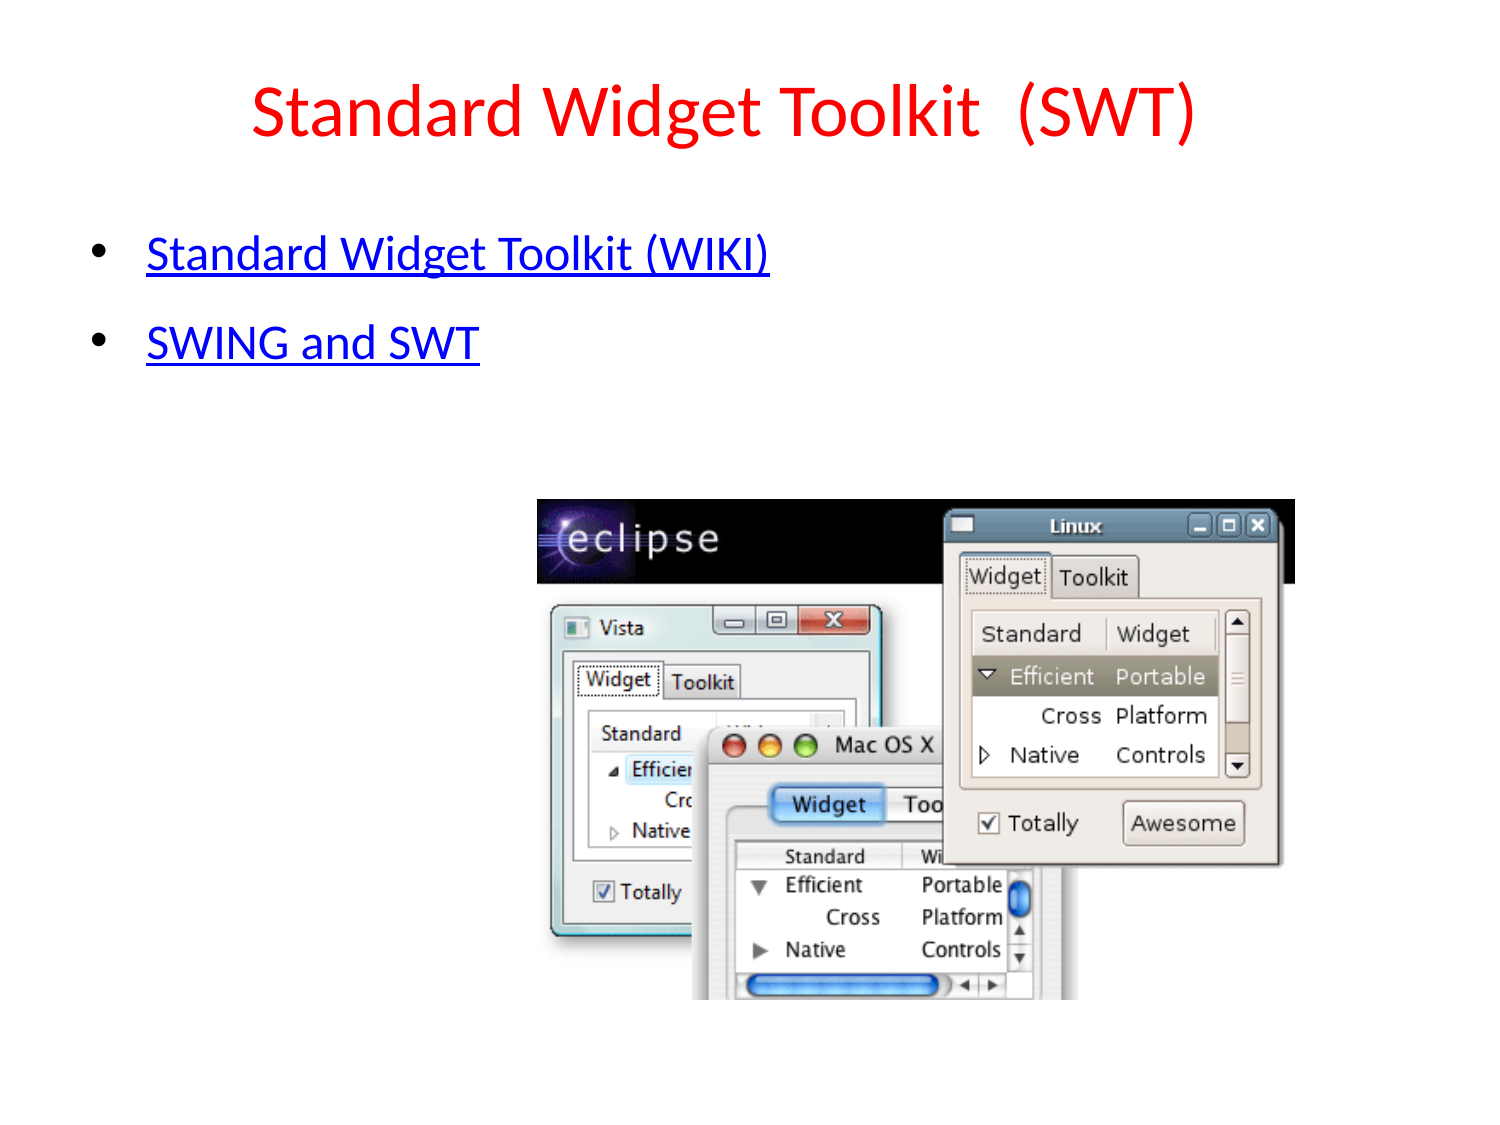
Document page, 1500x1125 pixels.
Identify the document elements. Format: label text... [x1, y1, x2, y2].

list Standard Widget Toolkit (WIKI) SWING and SWT [75, 212, 1425, 955]
picture [537, 499, 1295, 1000]
title Standard Widget Toolkit (SWT) [0, 12, 1450, 200]
